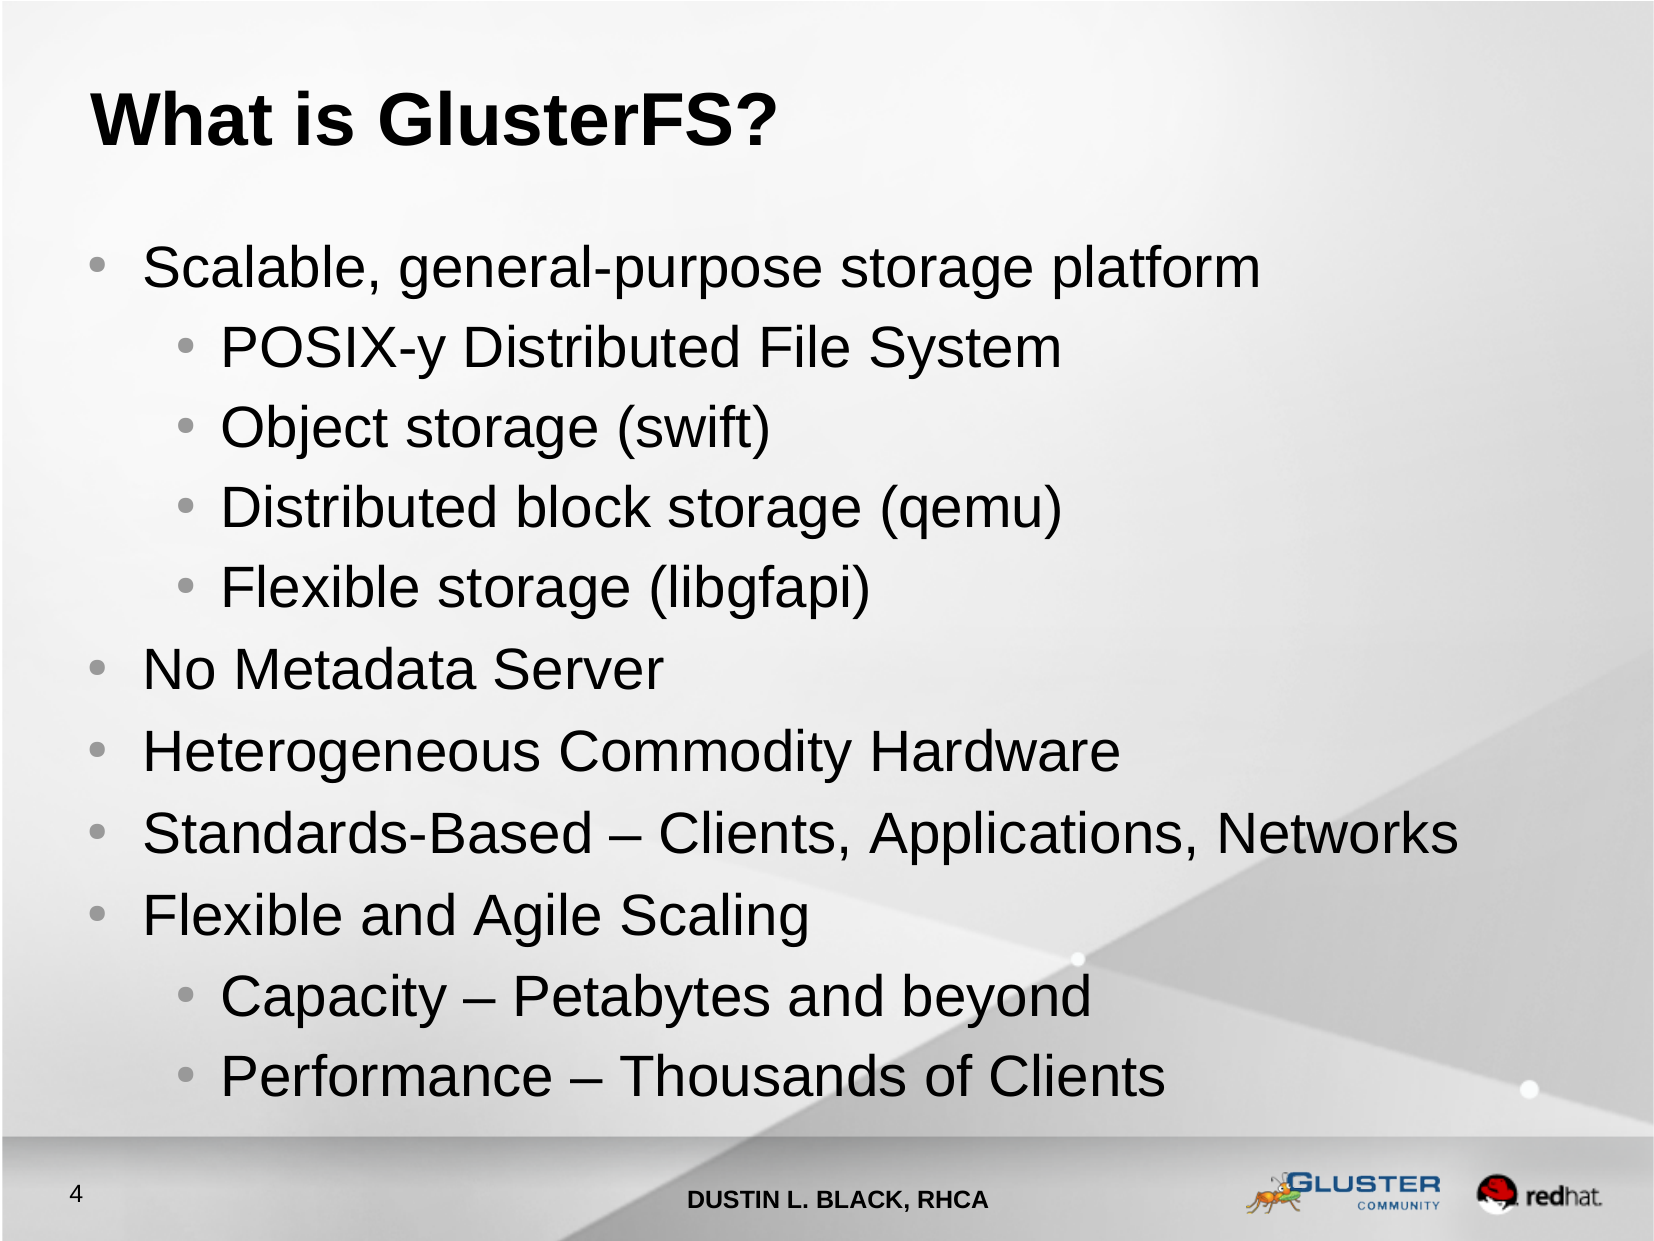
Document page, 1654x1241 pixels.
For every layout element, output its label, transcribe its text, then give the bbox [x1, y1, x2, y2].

list Scalable, general-purpose storage platform POSIX-y Distributed File System Object storage (swift) Distributed block storage (qemu) Flexible storage (libgfapi) No Metadata Server Heterogeneous Commodity Hardware Standards-Based – Clients, Applications, Networks Flexible and Agile Scaling Capacity – Petabytes and beyond Performance – Thousands of Clients [86, 232, 1576, 1120]
title What is GlusterFS? [90, 15, 1579, 223]
picture [2, 1, 1654, 1241]
